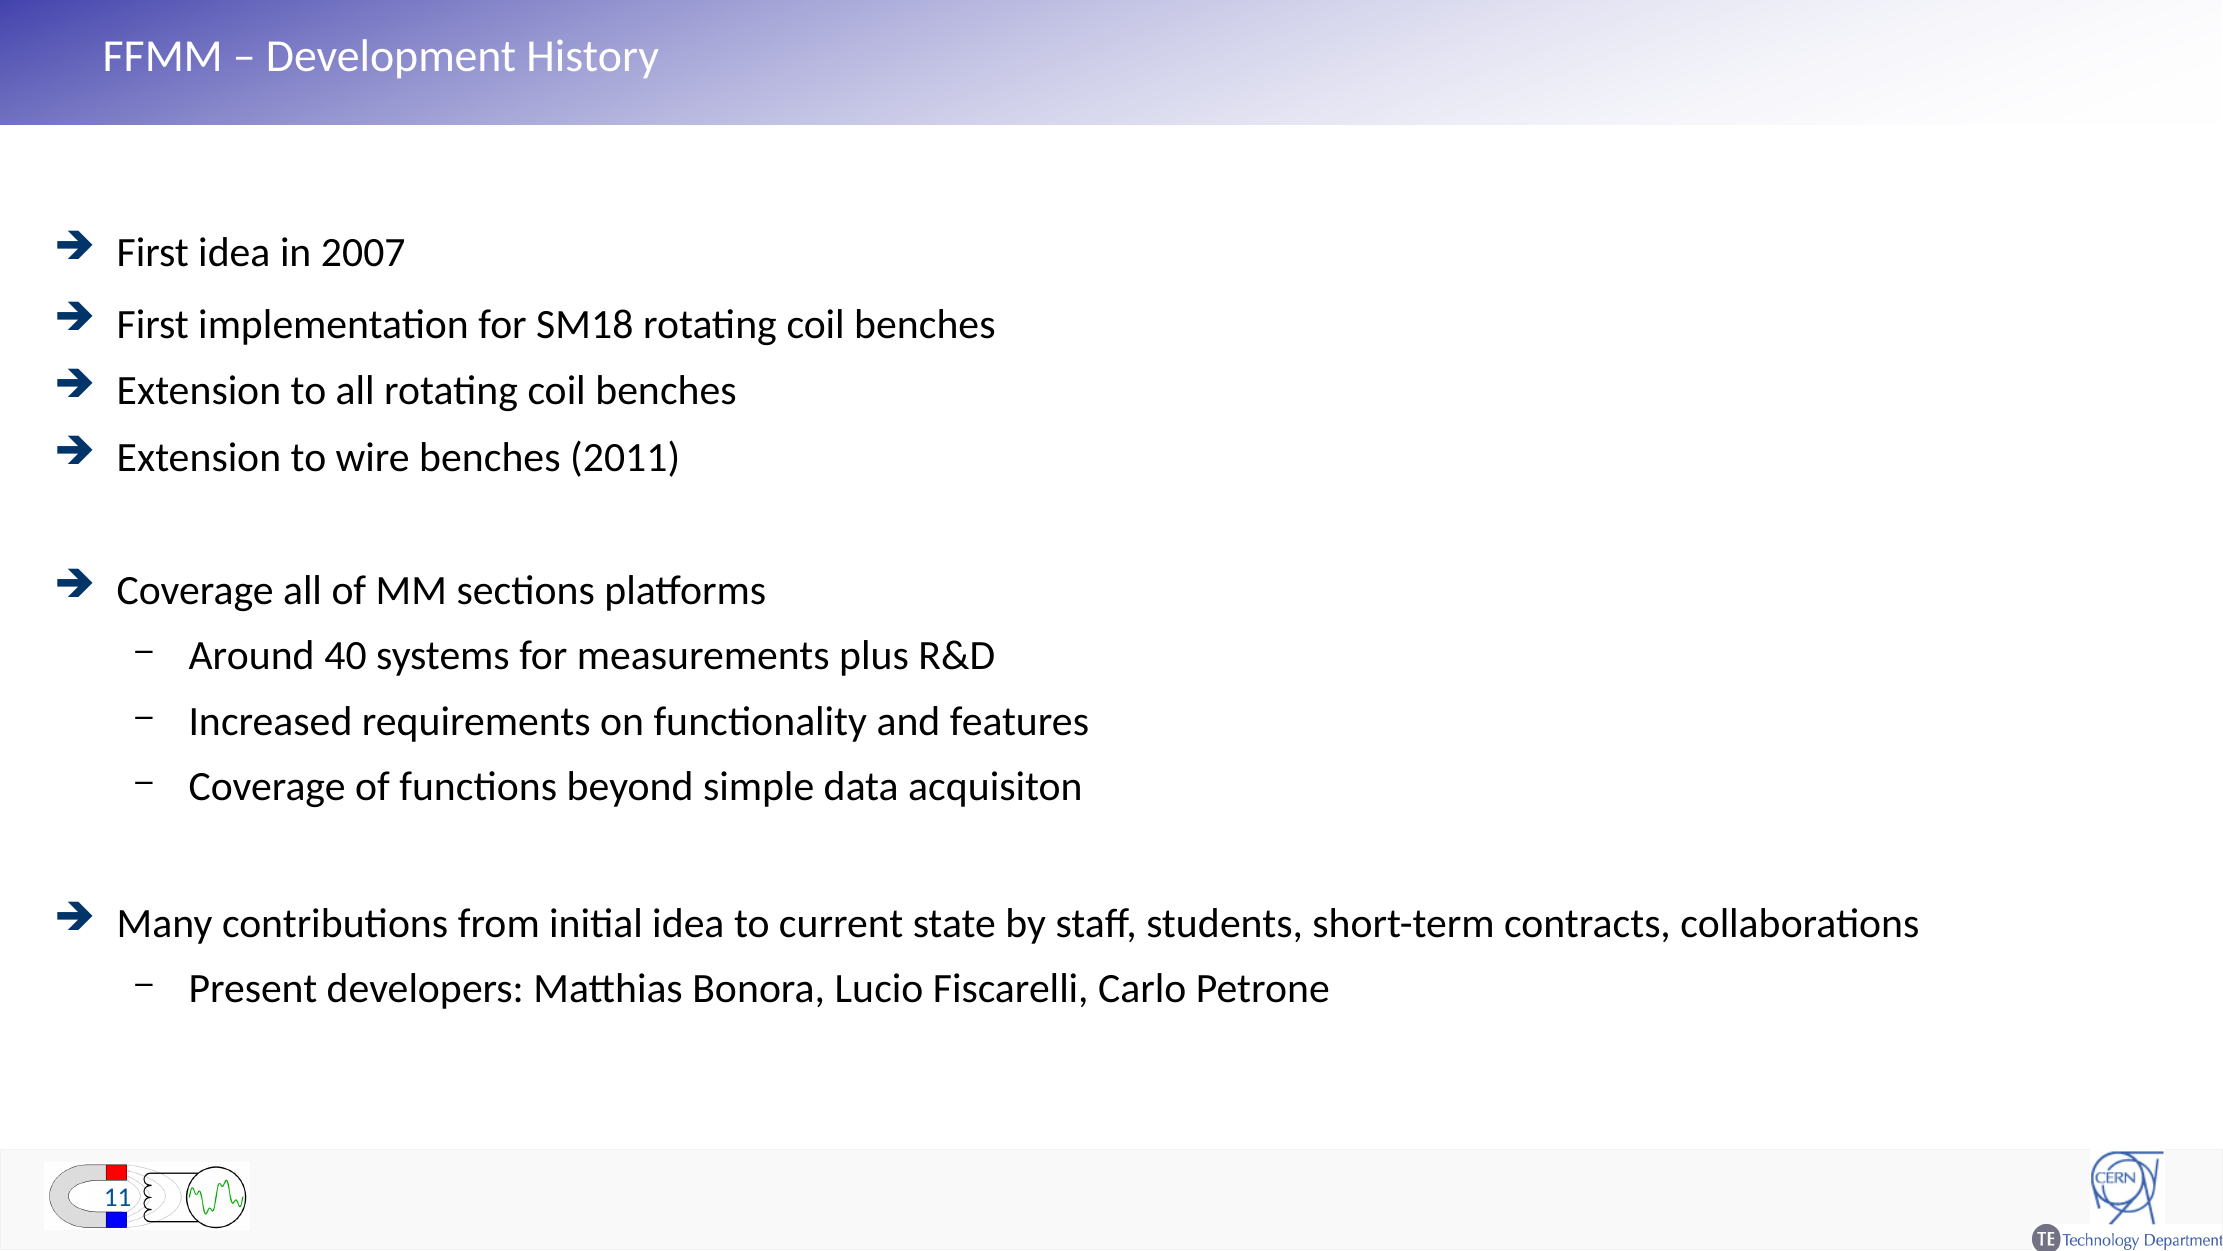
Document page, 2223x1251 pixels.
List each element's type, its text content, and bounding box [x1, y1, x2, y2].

picture [2032, 1149, 2223, 1251]
list First idea in 2007 First implementation for SM18 rotating coil benches Extension to all rotating coil benches Extension to wire benches (2011) Coverage all of MM sections platforms Around 40 systems for measurements plus R&D Increased requirements on functionality and features Coverage of functions beyond simple data acquisiton Many contributions from initial idea to current state by staff, students, short-term contracts, collaborations Present developers: Matthias Bonora, Lucio Fiscarelli, Carlo Petrone [38, 177, 2056, 1134]
title FFMM – Development History [94, 0, 1528, 107]
picture [44, 1162, 250, 1230]
